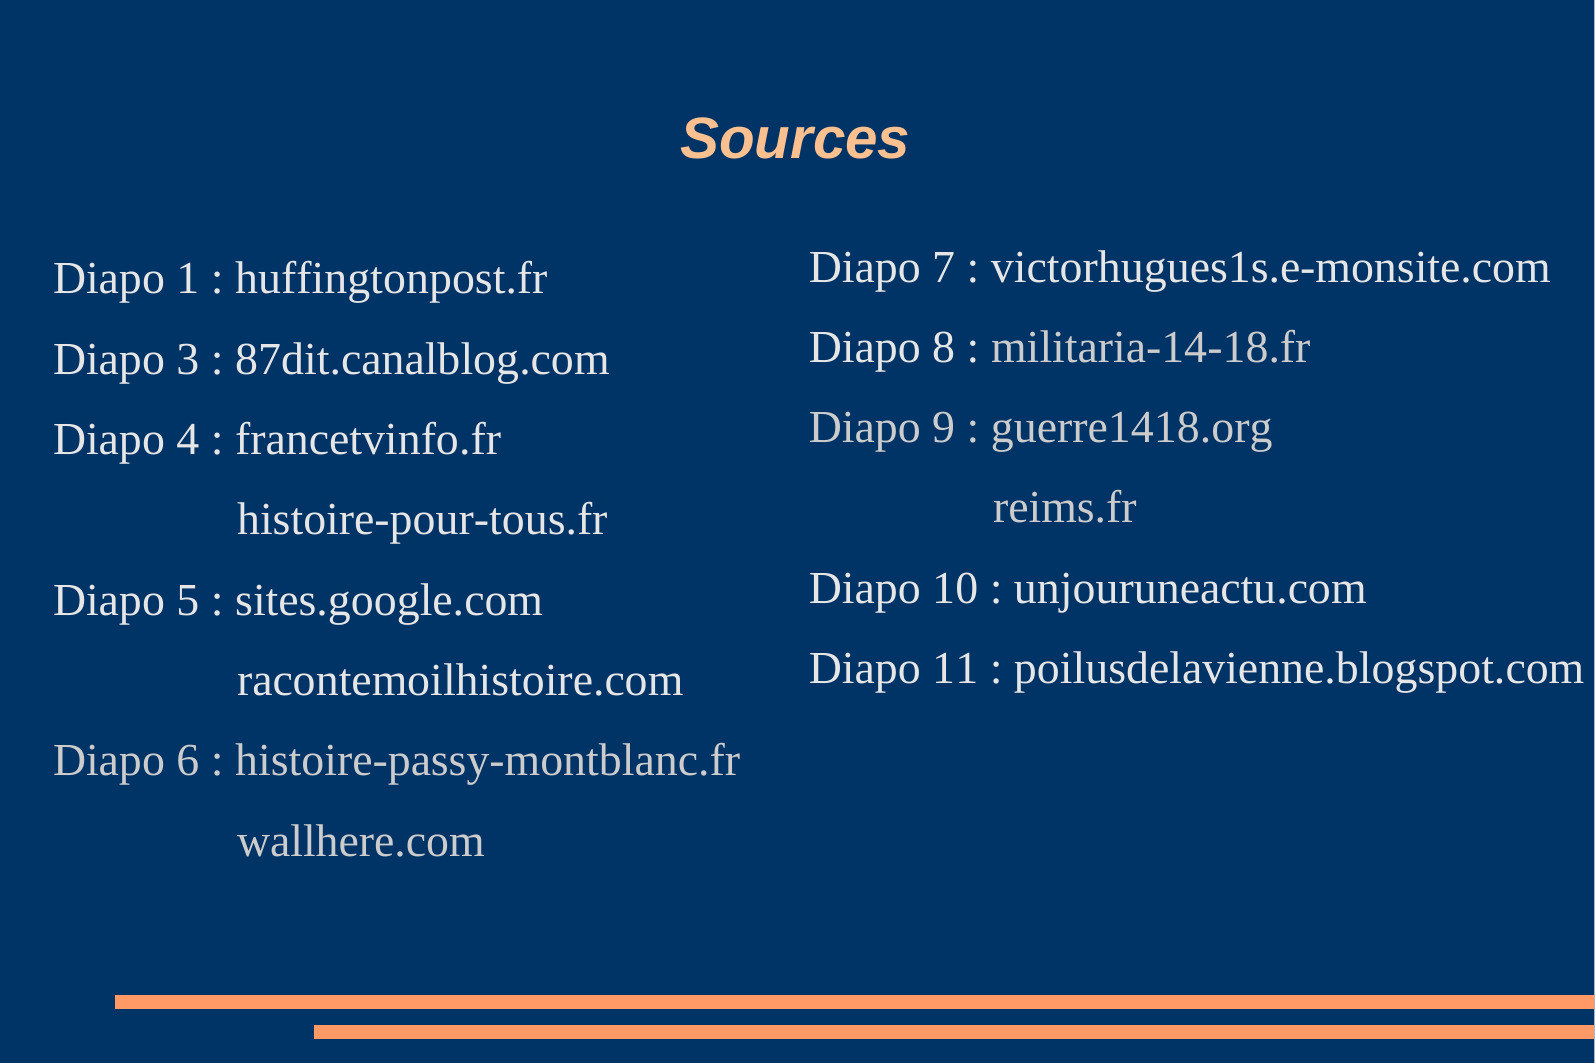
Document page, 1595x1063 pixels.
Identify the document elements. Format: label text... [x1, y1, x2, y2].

list Diapo 7 : victorhugues1s.e-monsite.com Diapo 8 : militaria-14-18.fr Diapo 9 : guerre1418.org reims.fr Diapo 10 : unjouruneactu.com Diapo 11 : poilusdelavienne.blogspot.com [809, 236, 1595, 1063]
title Sources [114, 100, 1477, 172]
list Diapo 1 : huffingtonpost.fr Diapo 3 : 87dit.canalblog.com Diapo 4 : francetvinfo.fr histoire-pour-tous.fr Diapo 5 : sites.google.com racontemoilhistoire.com Diapo 6 : histoire-passy-montblanc.fr wallhere.com [53, 248, 809, 1063]
